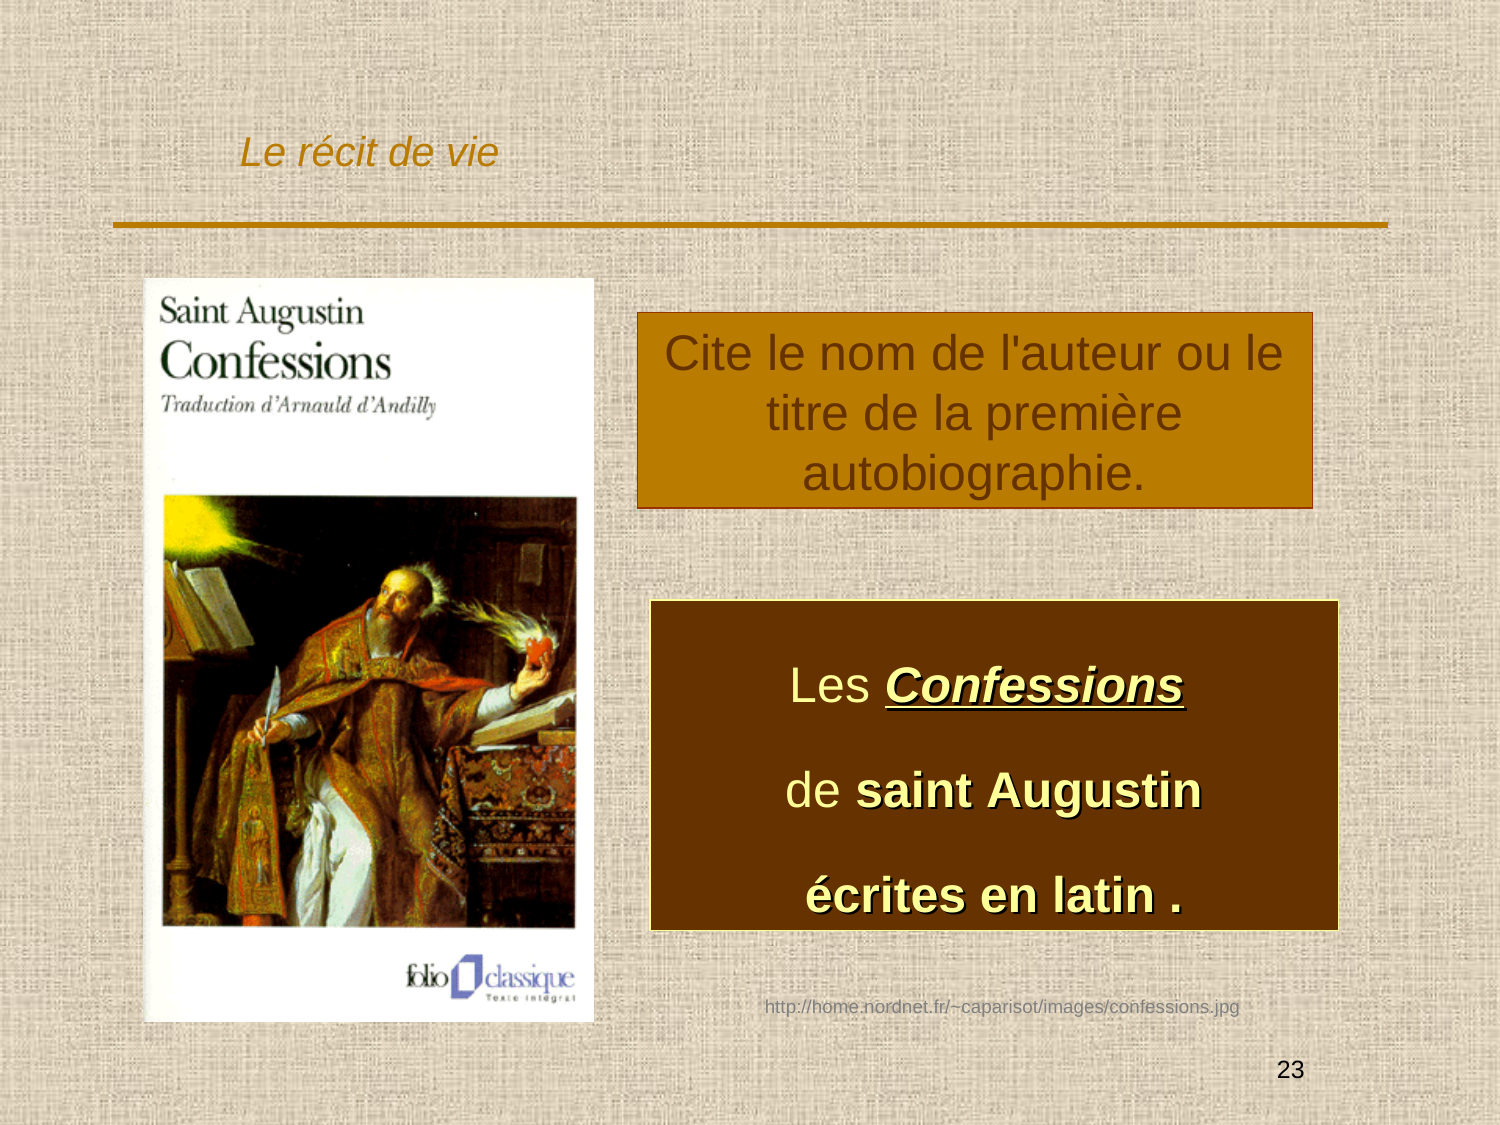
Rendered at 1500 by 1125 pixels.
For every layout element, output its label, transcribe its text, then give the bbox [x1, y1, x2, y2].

text_box Cite le nom de l'auteur ou le titre de la première autobiographie. [637, 312, 1313, 508]
picture [0, 0, 1500, 1125]
text_box Le récit de vie [224, 116, 515, 183]
text_box http://home.nordnet.fr/~caparisot/images/confessions.jpg [750, 987, 1288, 1026]
text_box Les Confessions de saint Augustin écrites en latin . [649, 600, 1339, 931]
